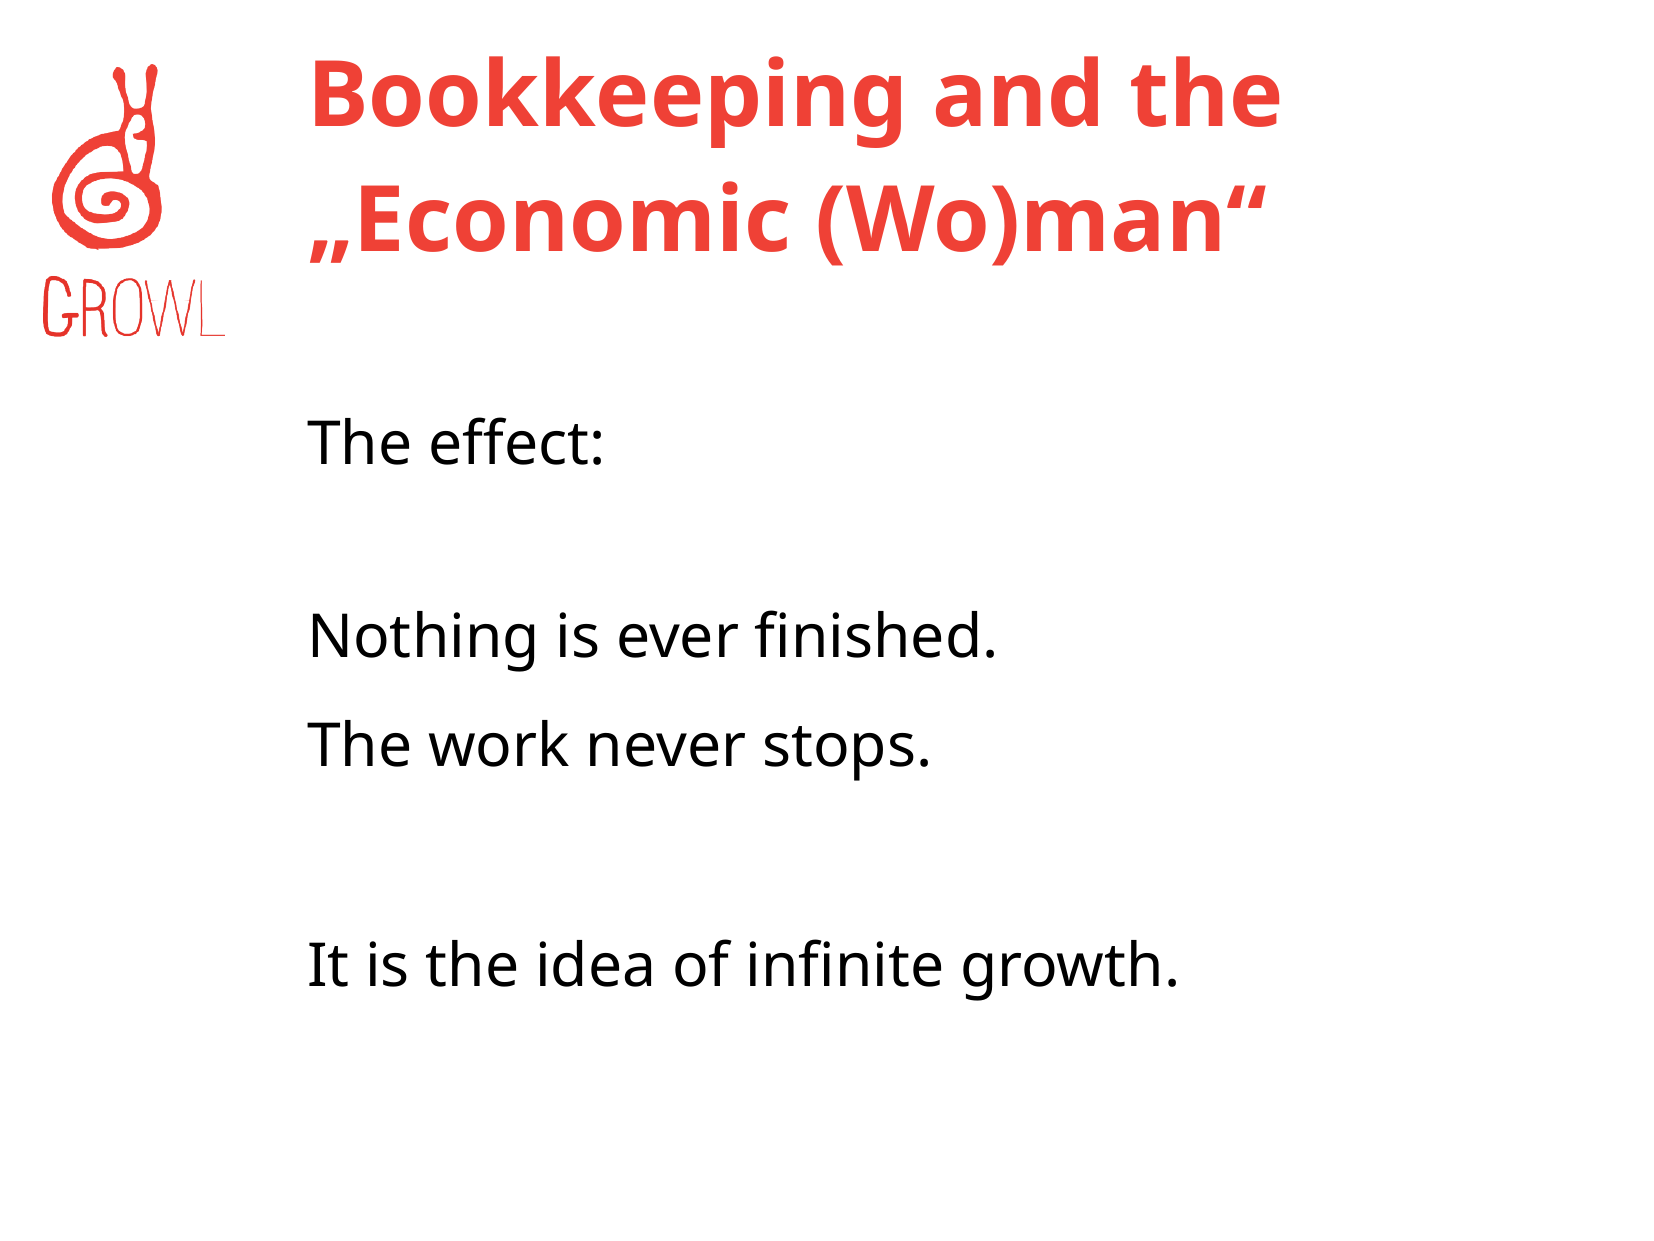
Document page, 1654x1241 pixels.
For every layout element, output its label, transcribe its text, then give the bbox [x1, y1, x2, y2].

title Bookkeeping and the „Economic (Wo)man“ [307, 48, 1571, 258]
list The effect: Nothing is ever finished. The work never stops. It is the idea of infinite growth. [307, 290, 1538, 1010]
picture [43, 64, 225, 337]
